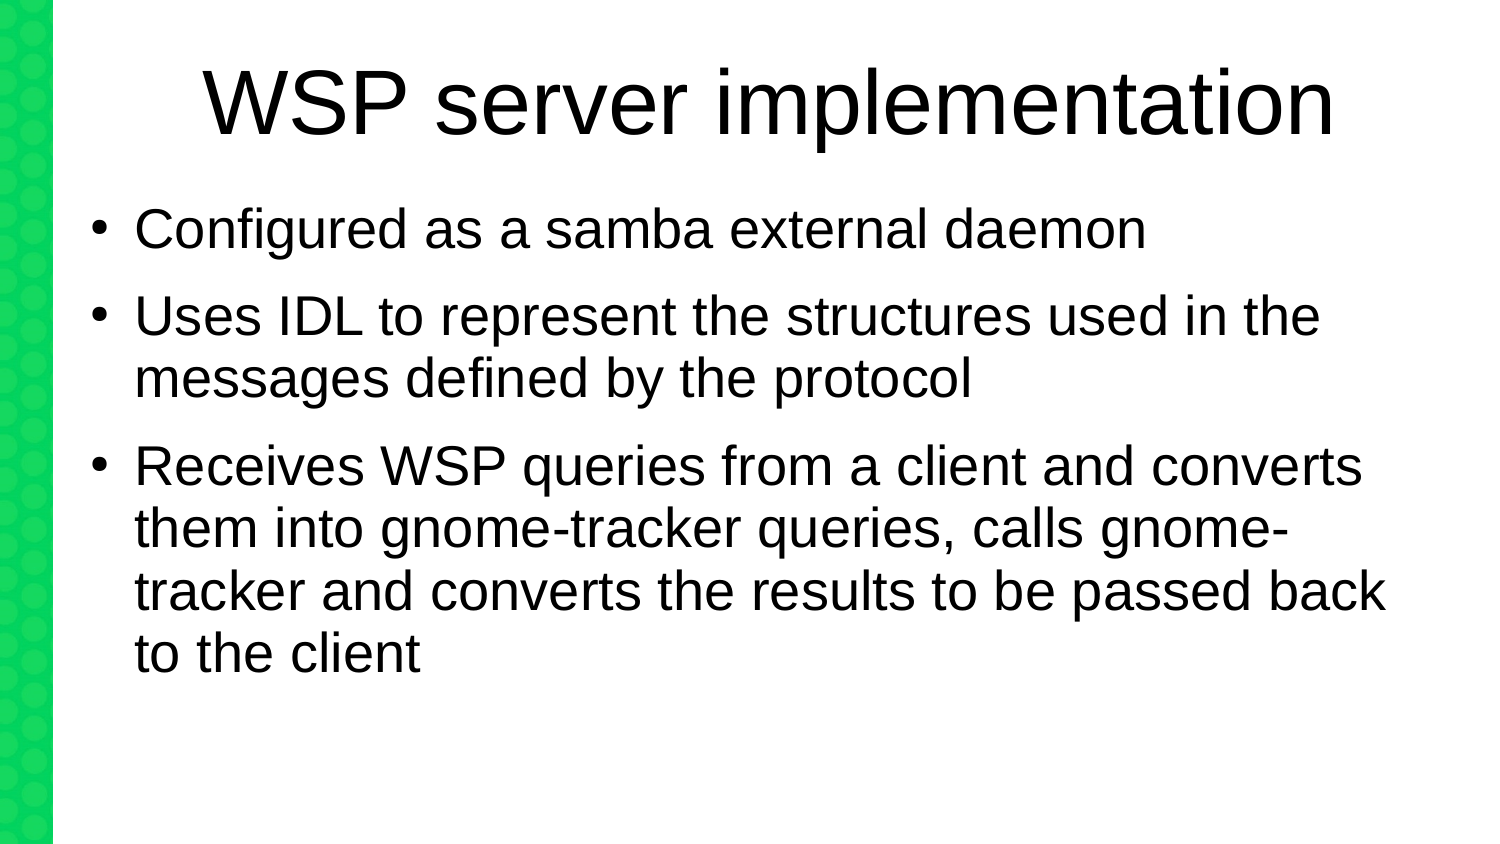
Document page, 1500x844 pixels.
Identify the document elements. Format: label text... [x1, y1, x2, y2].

list Configured as a samba external daemon Uses IDL to represent the structures used in the messages defined by the protocol Receives WSP queries from a client and converts them into gnome-tracker queries, calls gnome-tracker and converts the results to be passed back to the client [75, 197, 1425, 687]
picture [0, 0, 61, 844]
title WSP server implementation [143, 51, 1397, 154]
